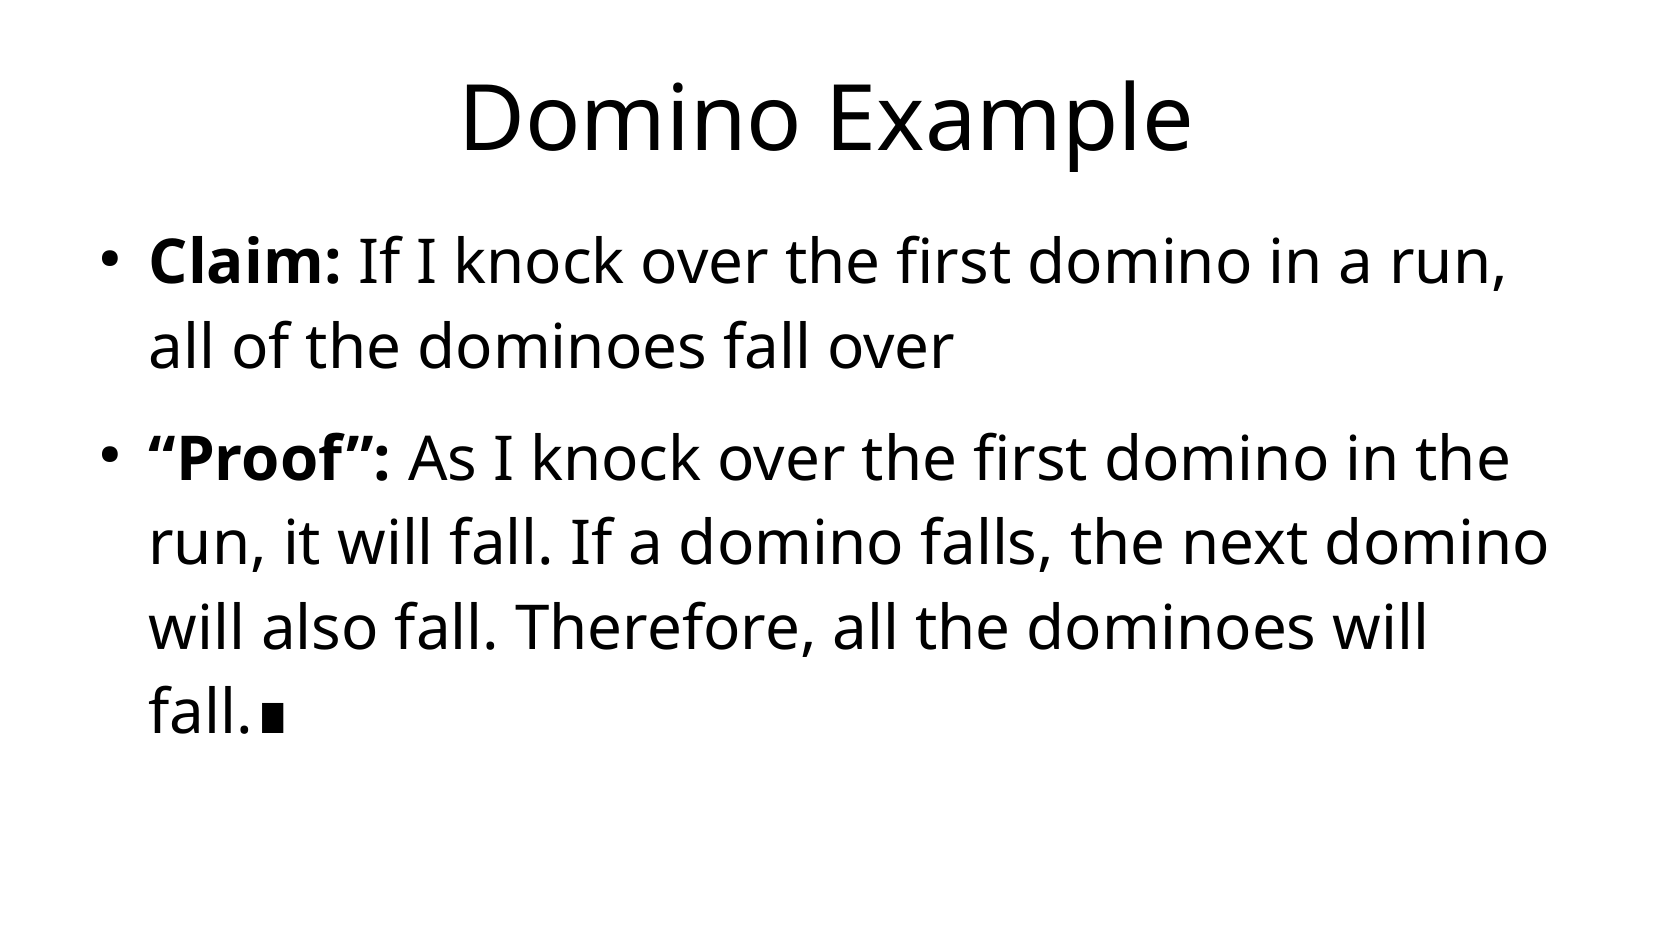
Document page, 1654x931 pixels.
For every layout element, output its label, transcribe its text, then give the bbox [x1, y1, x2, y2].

list Claim: If I knock over the first domino in a run, all of the dominoes fall over “Proof”: As I knock over the first domino in the run, it will fall. If a domino falls, the next domino will also fall. Therefore, all the dominoes will fall.∎ [82, 217, 1571, 758]
title Domino Example [82, 37, 1571, 193]
